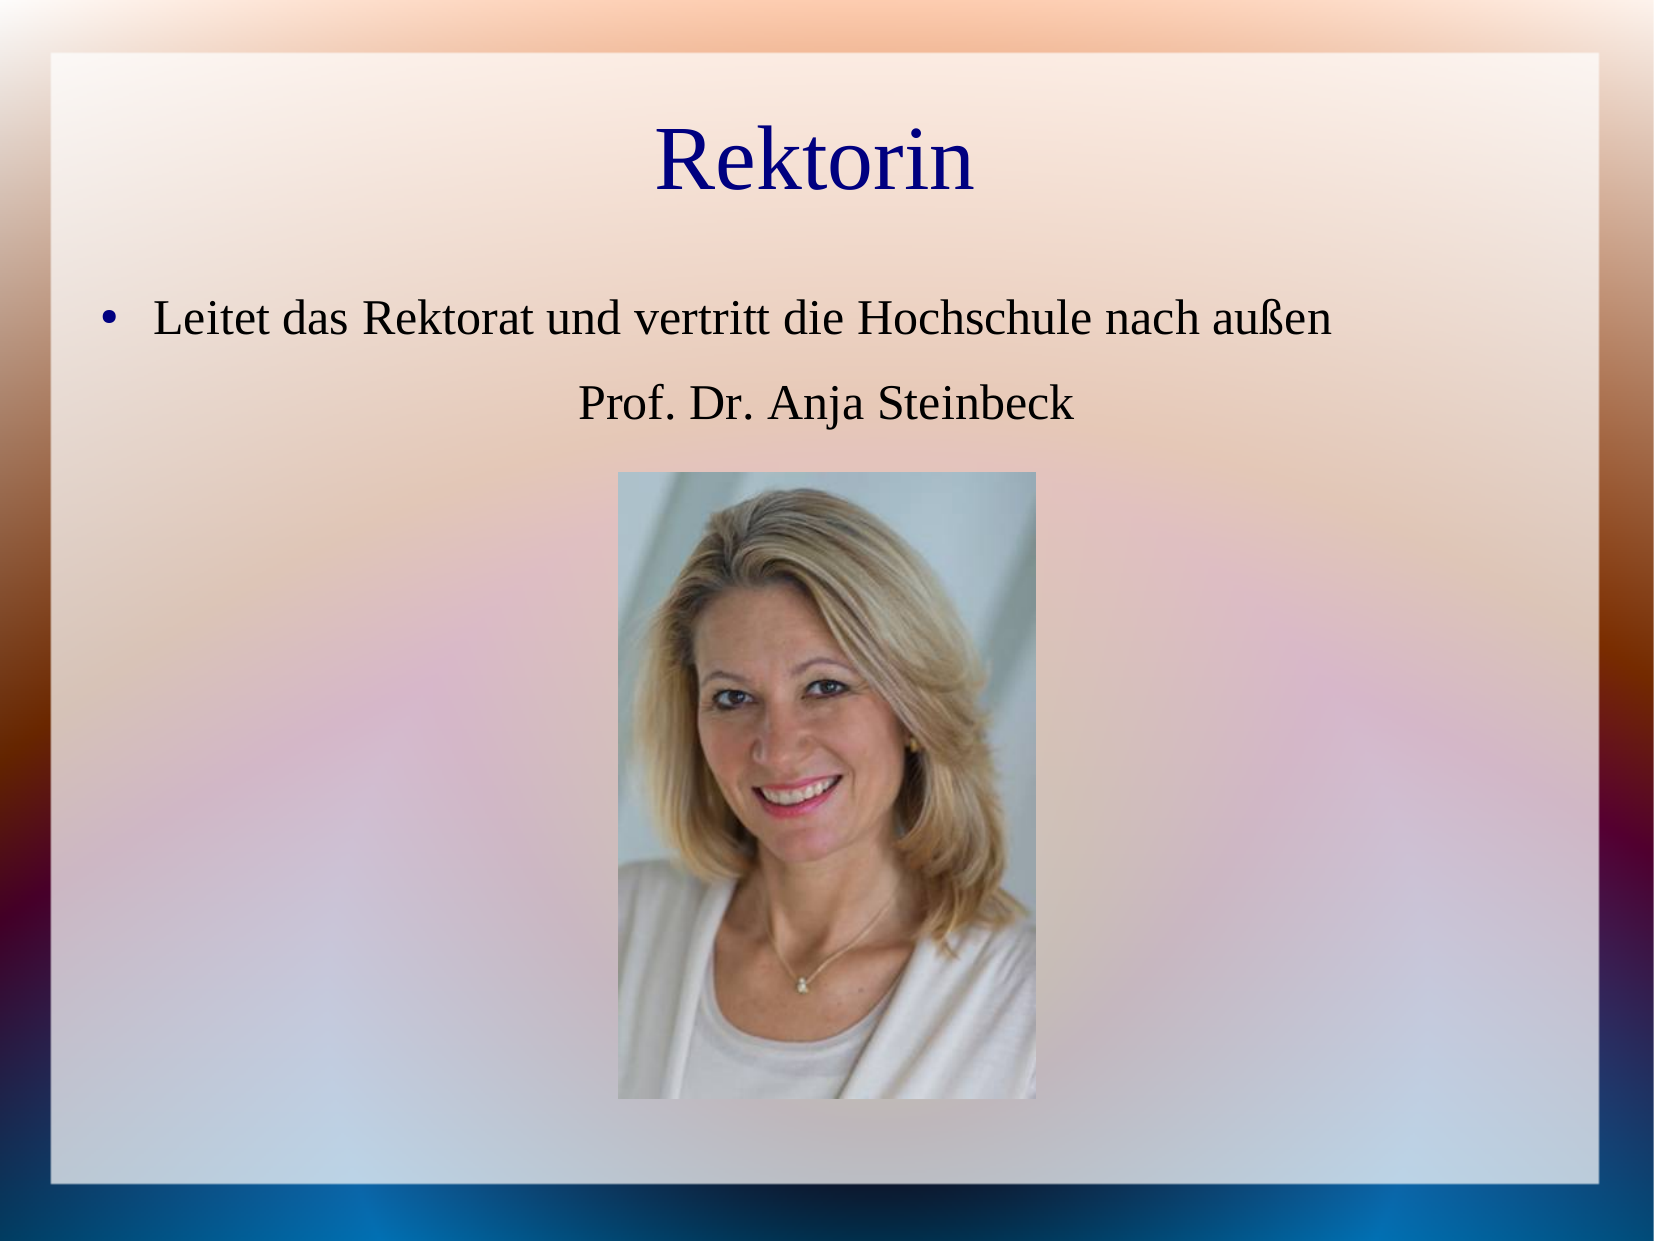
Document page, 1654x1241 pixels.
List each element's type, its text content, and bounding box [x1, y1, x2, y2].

list Leitet das Rektorat und vertritt die Hochschule nach außen Prof. Dr. Anja Steinbeck [82, 290, 1571, 1034]
title Rektorin [82, 55, 1571, 263]
picture [0, 0, 1654, 1241]
